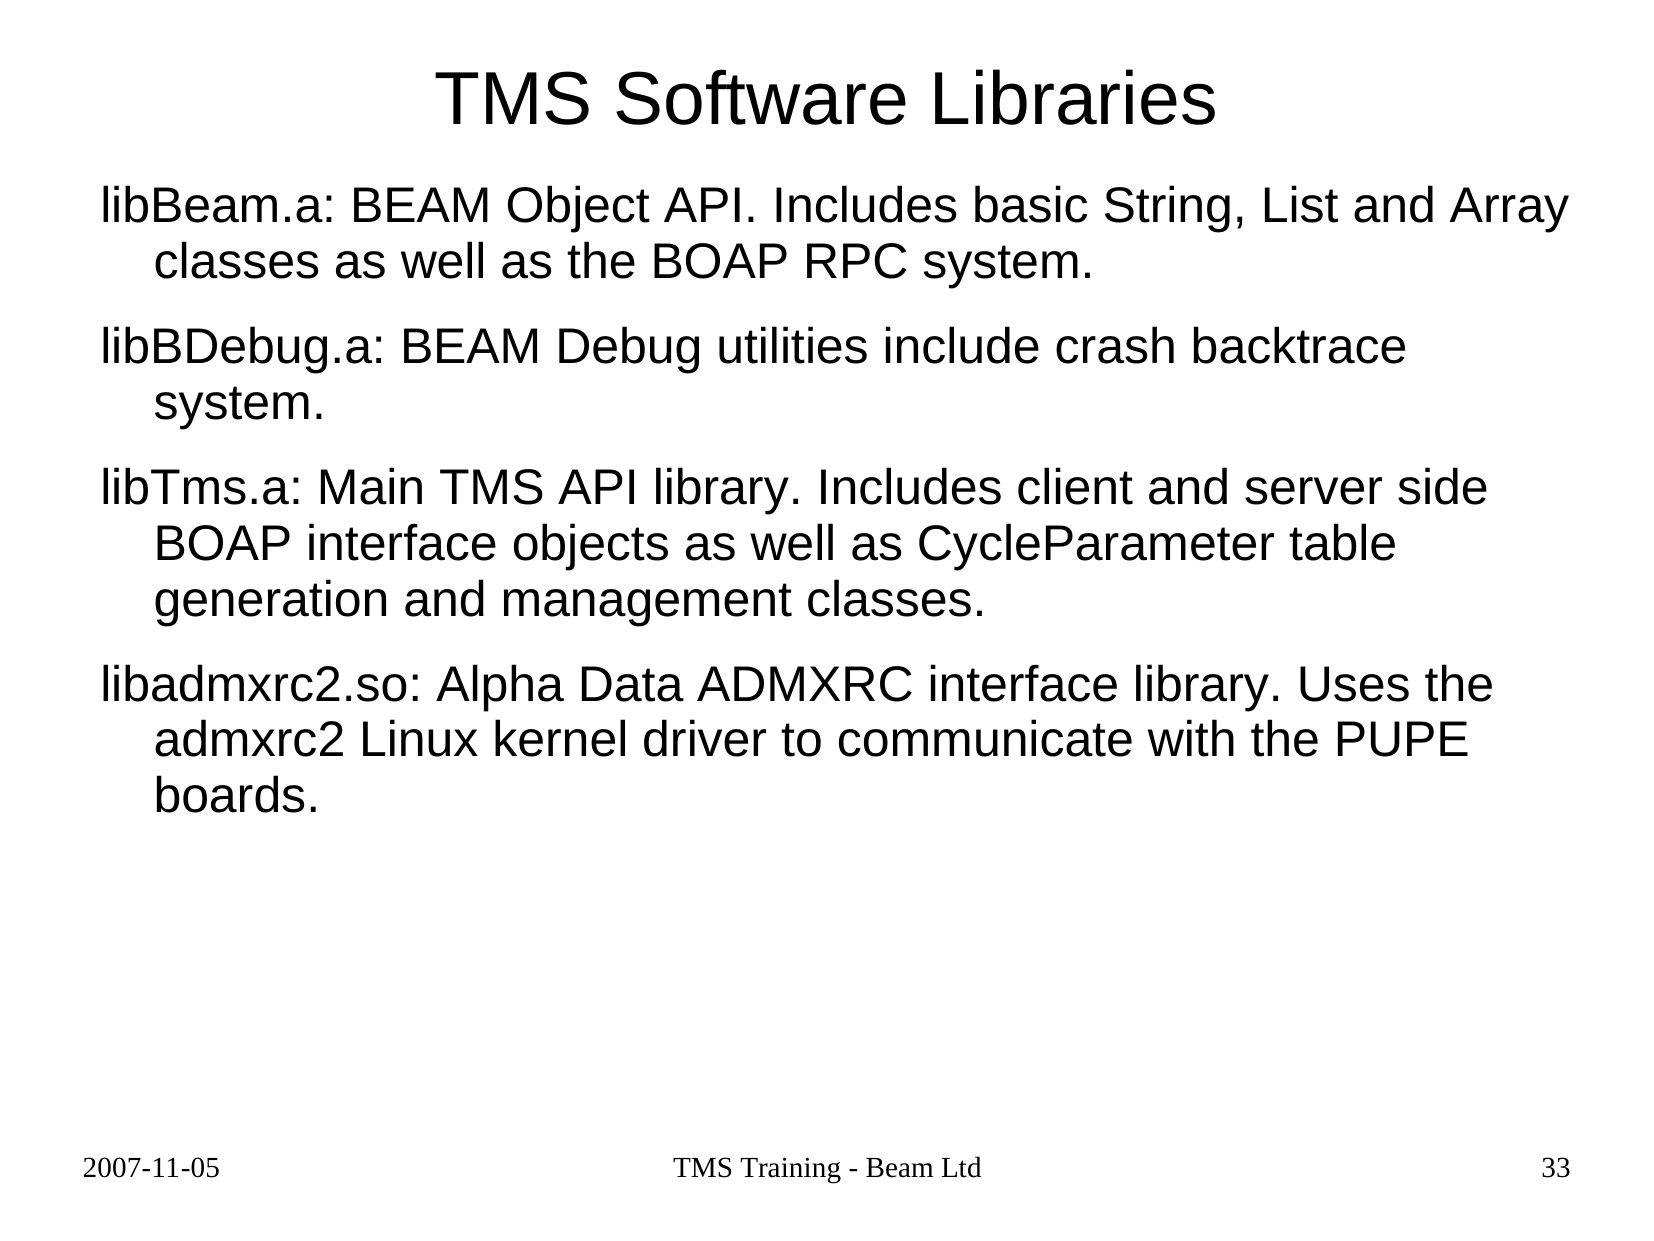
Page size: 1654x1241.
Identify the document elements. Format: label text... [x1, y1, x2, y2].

list libBeam.a: BEAM Object API. Includes basic String, List and Array classes as well as the BOAP RPC system. libBDebug.a: BEAM Debug utilities include crash backtrace system. libTms.a: Main TMS API library. Includes client and server side BOAP interface objects as well as CycleParameter table generation and management classes. libadmxrc2.so: Alpha Data ADMXRC interface library. Uses the admxrc2 Linux kernel driver to communicate with the PUPE boards. [82, 177, 1571, 1108]
title TMS Software Libraries [82, 56, 1571, 141]
